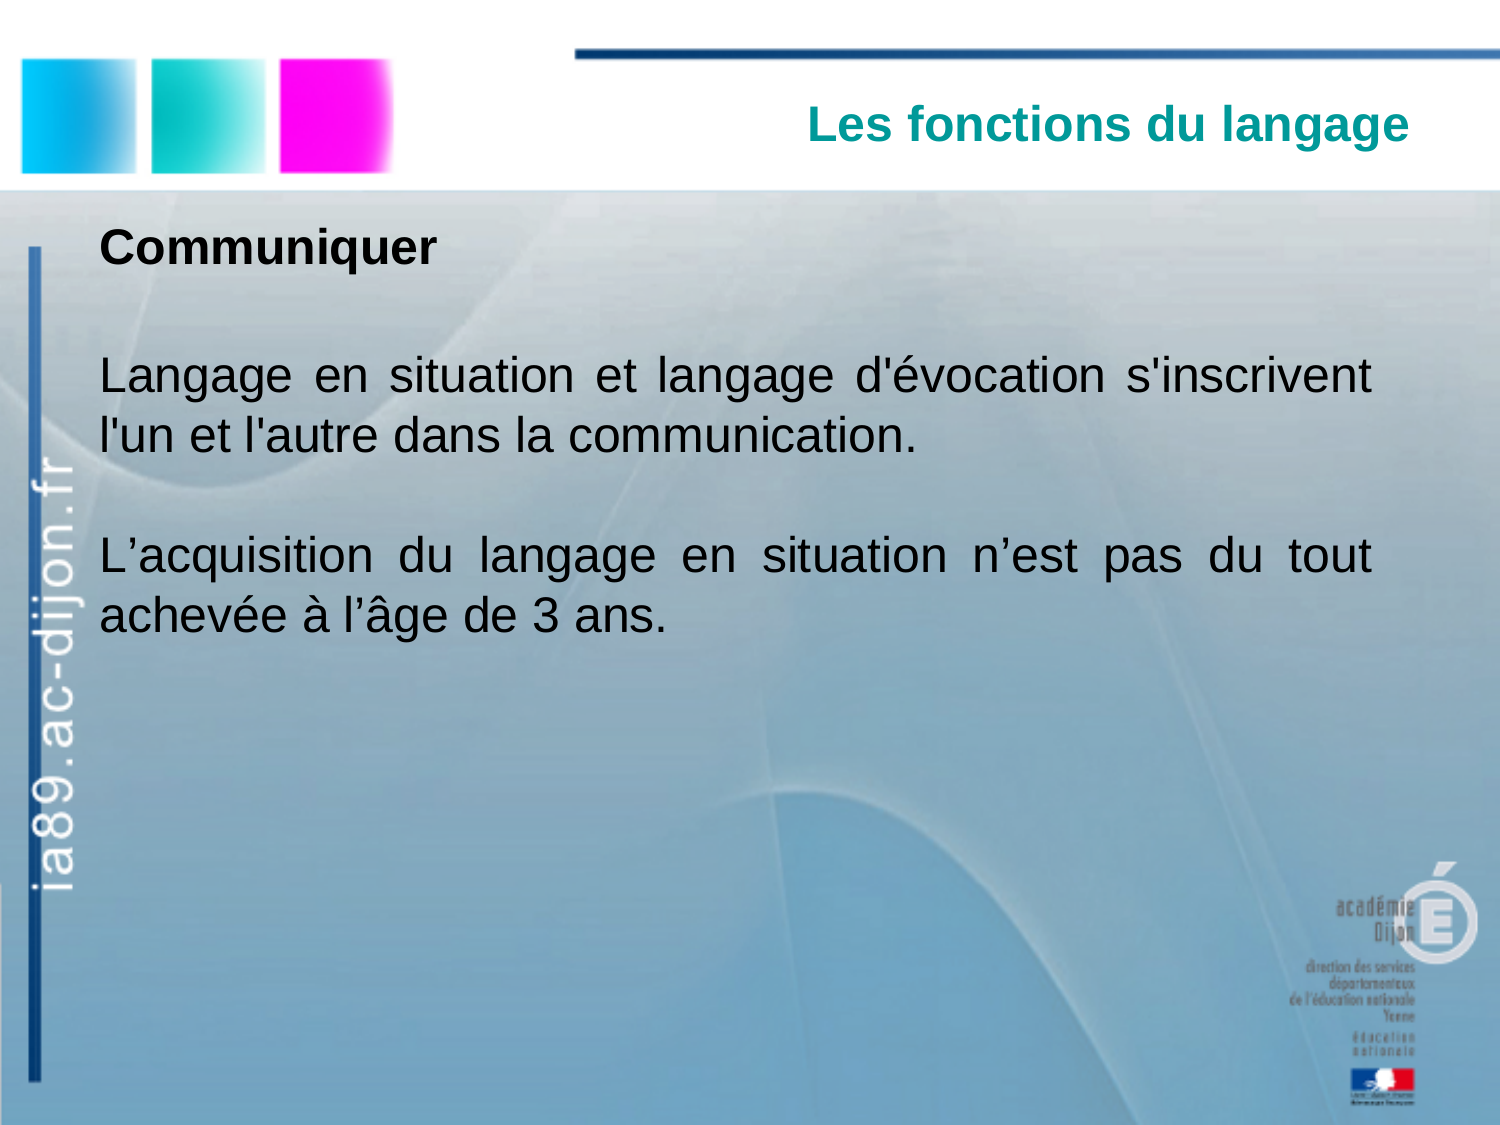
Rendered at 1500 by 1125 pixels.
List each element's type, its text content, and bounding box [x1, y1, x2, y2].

picture [0, 0, 1500, 1125]
title Les fonctions du langage [454, 42, 1425, 200]
list Communiquer Langage en situation et langage d'évocation s'inscrivent l'un et l'autre dans la communication. L’acquisition du langage en situation n’est pas du tout achevée à l’âge de 3 ans. [84, 206, 1388, 807]
